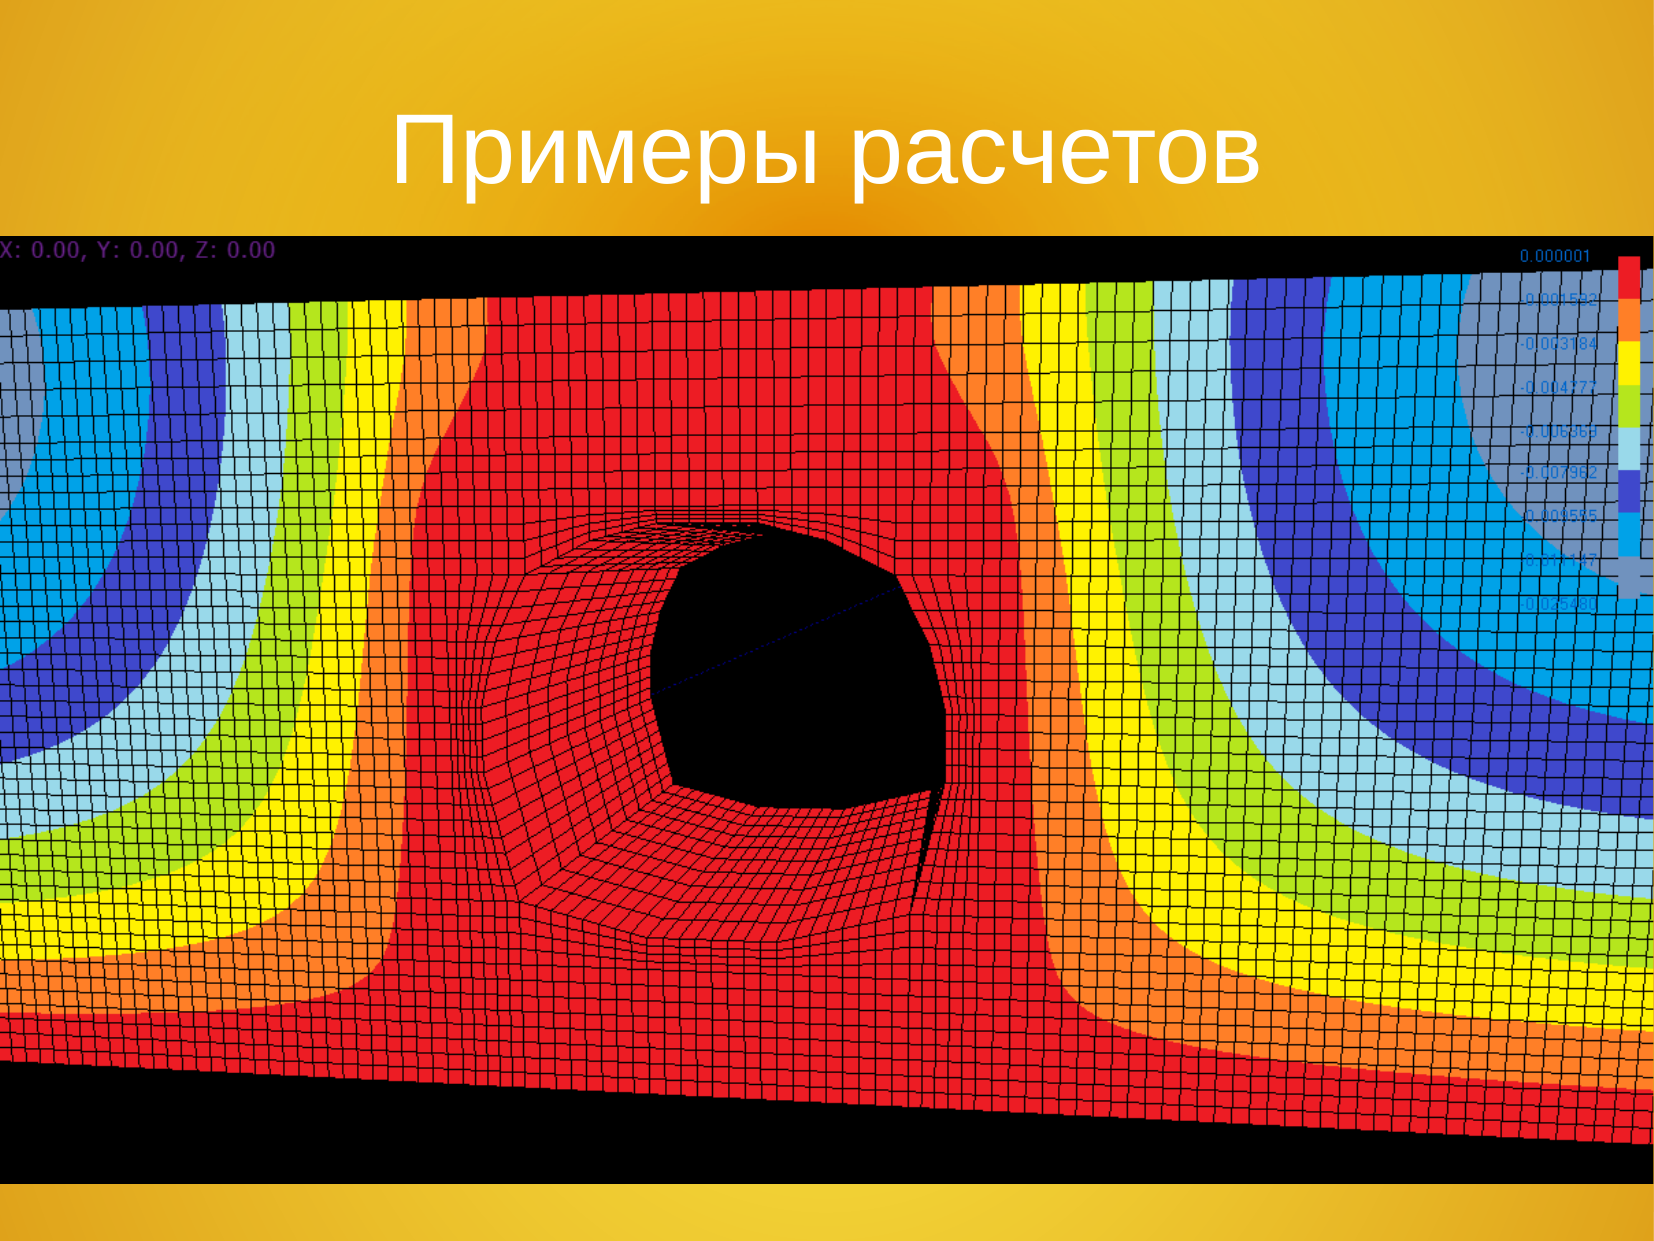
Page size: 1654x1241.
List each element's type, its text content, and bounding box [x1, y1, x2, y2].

title Примеры расчетов [82, 38, 1571, 236]
picture [0, 236, 1654, 1184]
